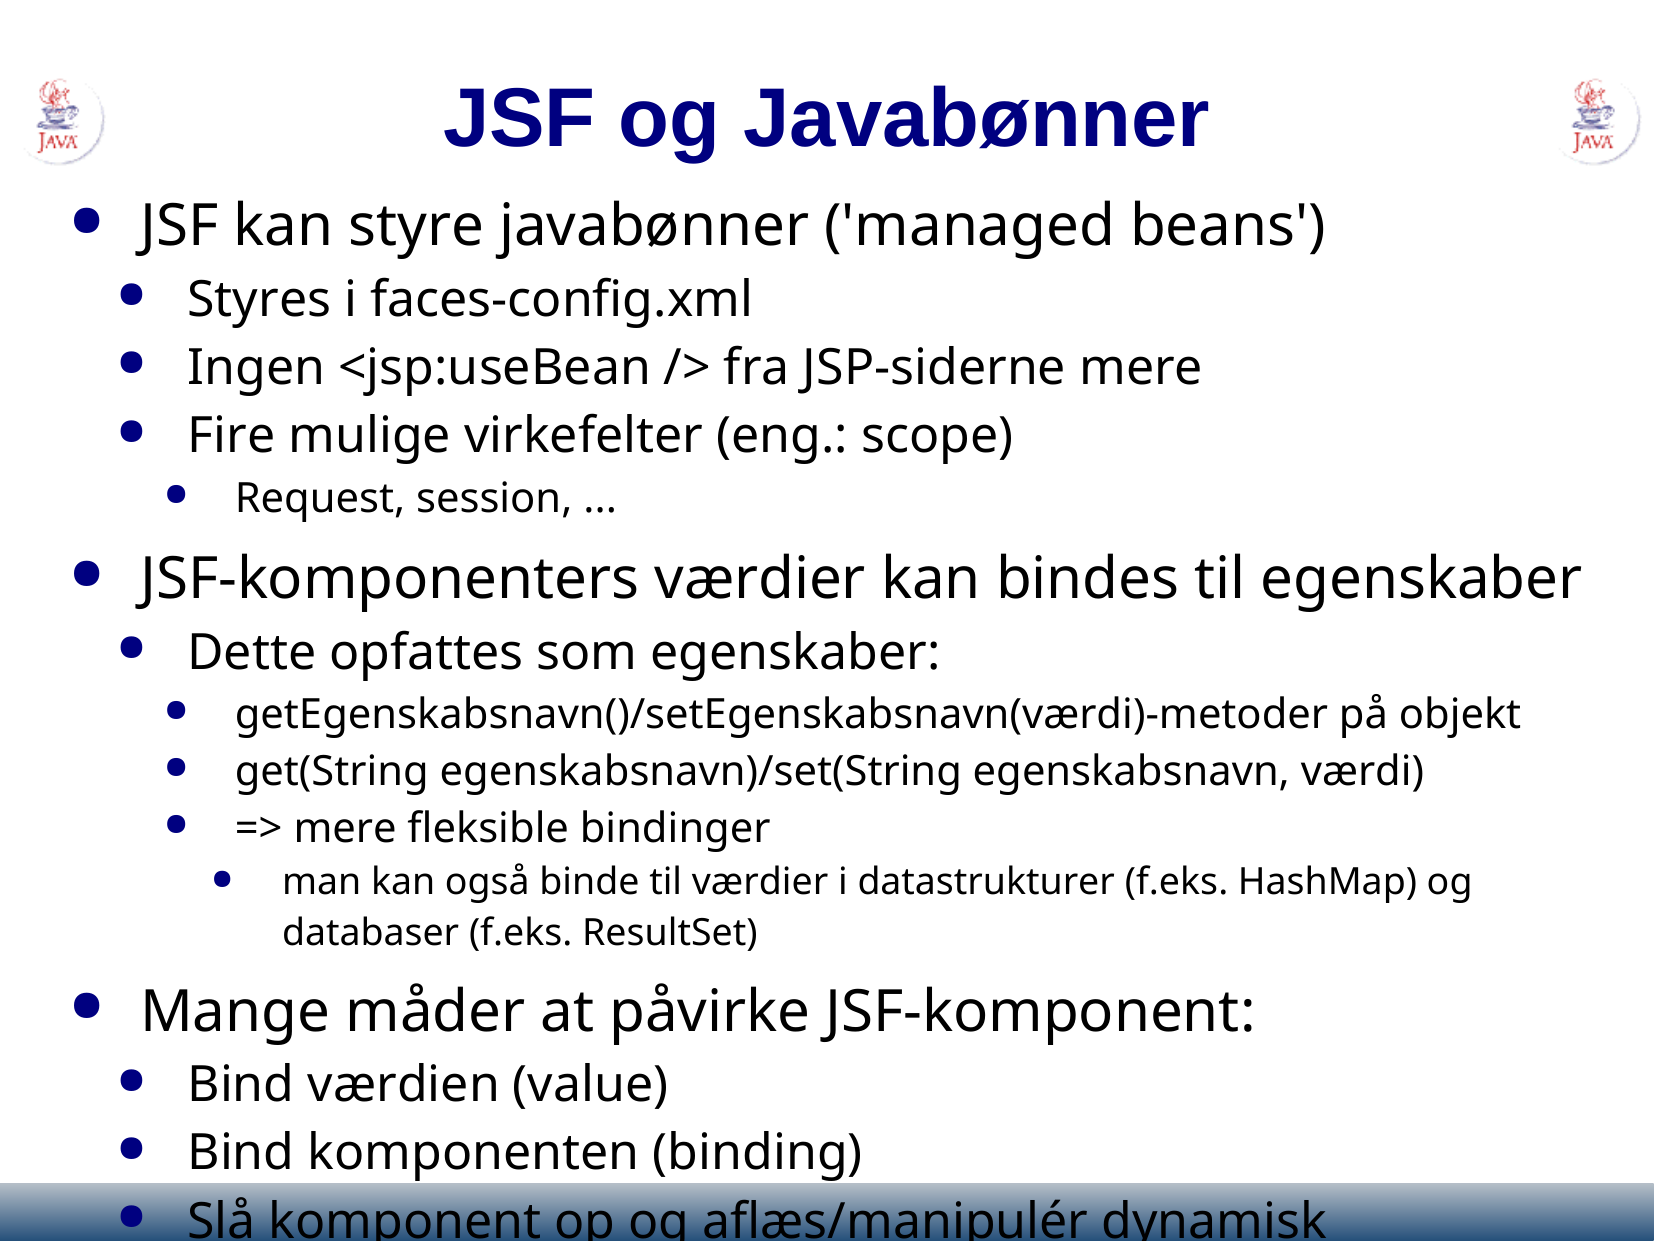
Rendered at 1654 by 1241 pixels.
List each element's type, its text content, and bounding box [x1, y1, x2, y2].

picture [1549, 71, 1645, 169]
title JSF og Javabønner [105, 14, 1549, 183]
list JSF kan styre javabønner ('managed beans') Styres i faces-config.xml Ingen <jsp:useBean /> fra JSP-siderne mere Fire mulige virkefelter (eng.: scope) Request, session, ... JSF-komponenters værdier kan bindes til egenskaber Dette opfattes som egenskaber: getEgenskabsnavn()/setEgenskabsnavn(værdi)-metoder på objekt get(String egenskabsnavn)/set(String egenskabsnavn, værdi) => mere fleksible bindinger man kan også binde til værdier i datastrukturer (f.eks. HashMap) og databaser (f.eks. ResultSet) Mange måder at påvirke JSF-komponent: Bind værdien (value) Bind komponenten (binding) Slå komponent op og aflæs/manipulér dynamisk [57, 183, 1641, 1167]
picture [10, 71, 105, 169]
